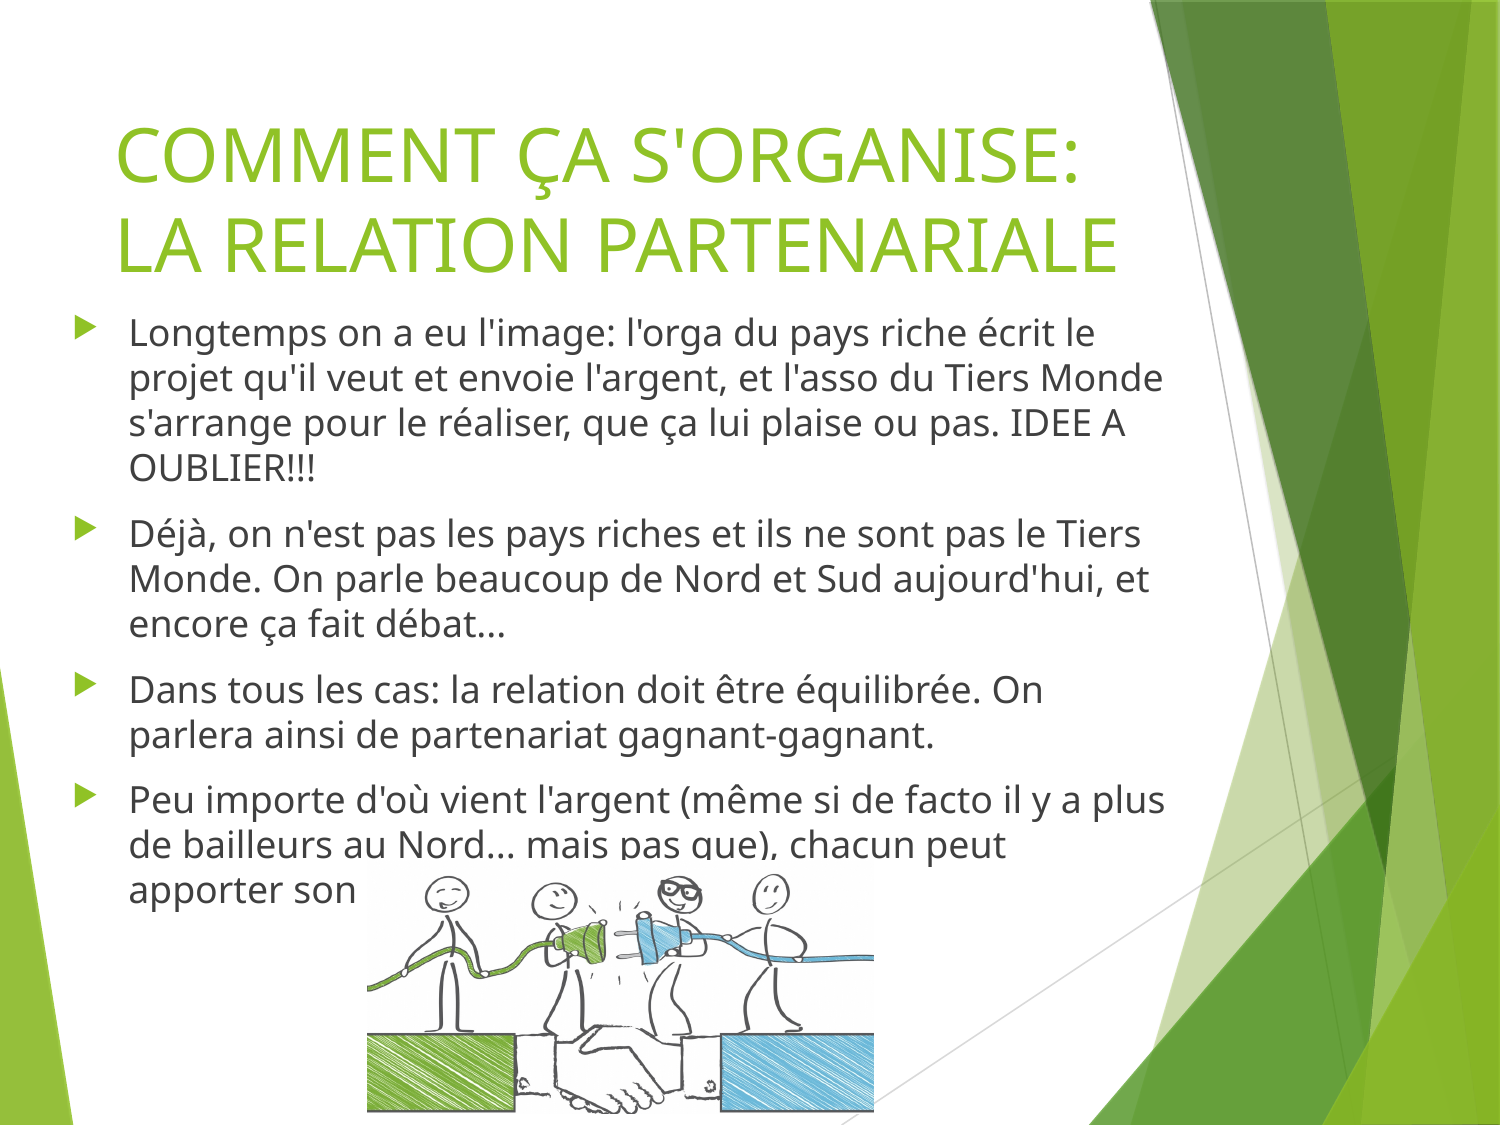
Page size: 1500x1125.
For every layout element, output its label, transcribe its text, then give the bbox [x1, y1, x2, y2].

title COMMENT ÇA S'ORGANISE: LA RELATION PARTENARIALE [99, 99, 1142, 301]
picture [367, 860, 874, 1114]
list Longtemps on a eu l'image: l'orga du pays riche écrit le projet qu'il veut et envoie l'argent, et l'asso du Tiers Monde s'arrange pour le réaliser, que ça lui plaise ou pas. IDEE A OUBLIER!!! Déjà, on n'est pas les pays riches et ils ne sont pas le Tiers Monde. On parle beaucoup de Nord et Sud aujourd'hui, et encore ça fait débat... Dans tous les cas: la relation doit être équilibrée. On parlera ainsi de partenariat gagnant-gagnant. Peu importe d'où vient l'argent (même si de facto il y a plus de bailleurs au Nord... mais pas que), chacun peut apporter son expertise. [57, 301, 1185, 938]
